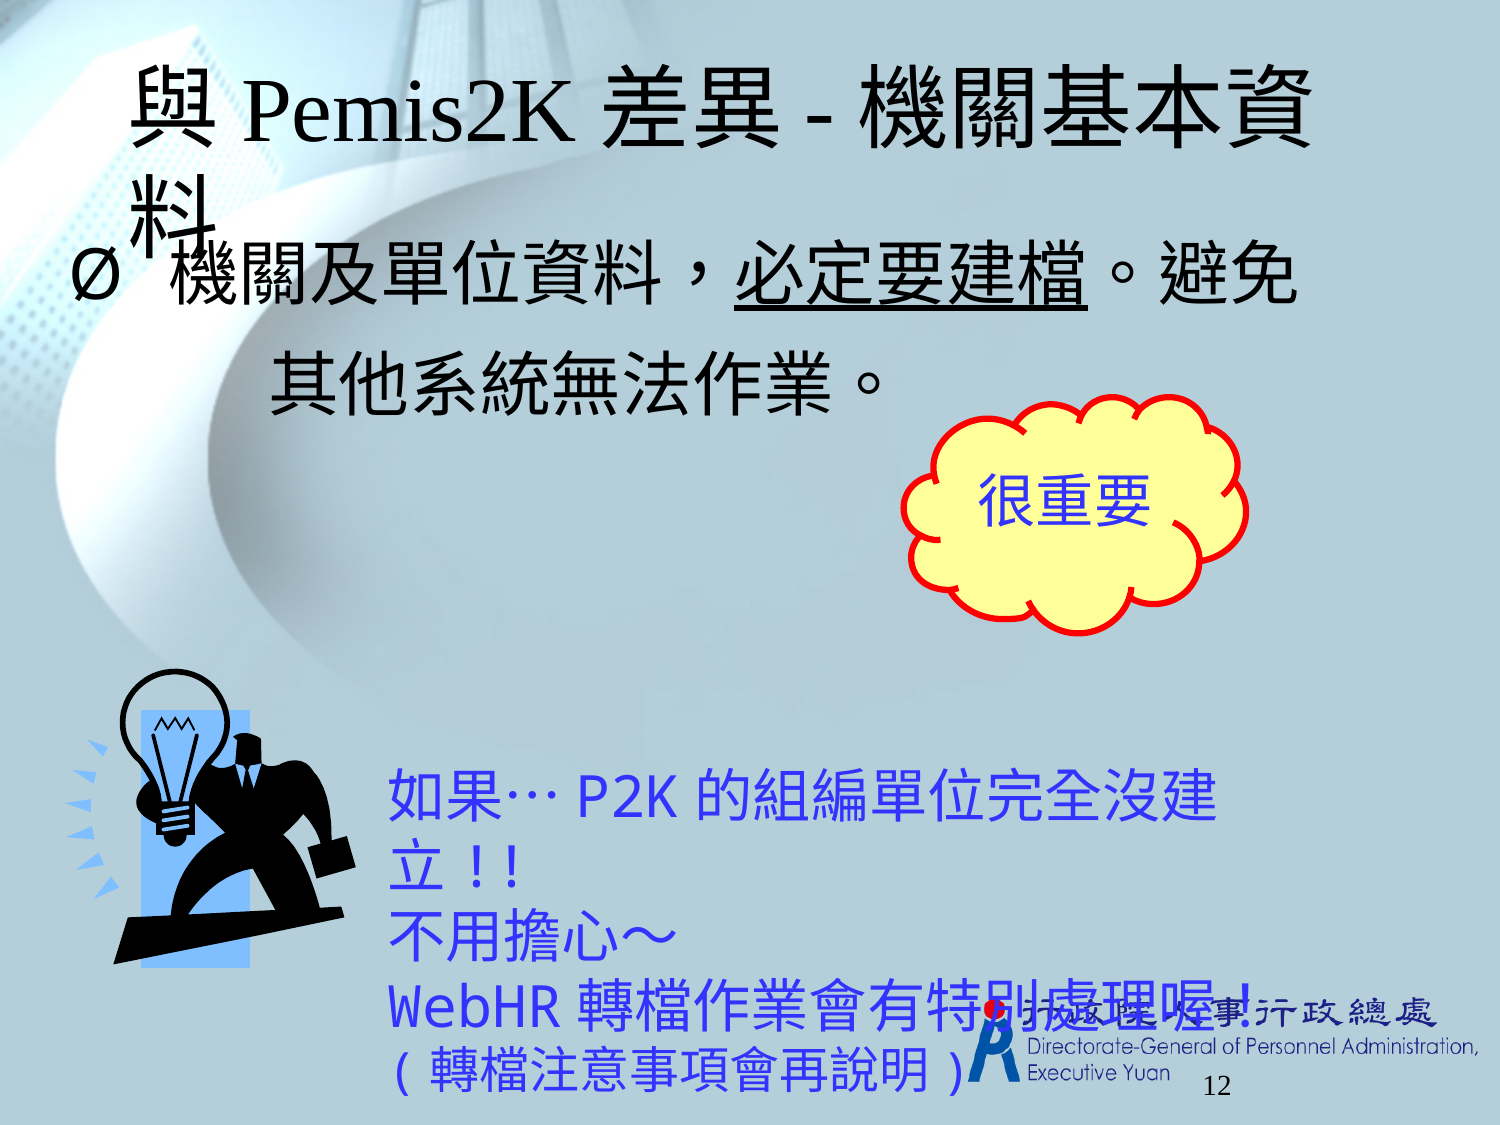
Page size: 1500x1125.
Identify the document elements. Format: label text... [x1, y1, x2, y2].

title 與Pemis2K差異-機關基本資料 [112, 42, 1388, 231]
text_box [1187, 1058, 1500, 1124]
list 機關及單位資料，必定要建檔。避免其他系統無法作業。 [53, 196, 1329, 539]
picture [64, 668, 356, 968]
text_box 如果…P2K的組編單位完全沒建立!! 不用擔心～ WebHR轉檔作業會有特別處理喔！ (轉檔注意事項會再說明) [372, 751, 1377, 1037]
text_box 很重要 [962, 456, 1168, 542]
text_box [903, 397, 1247, 634]
